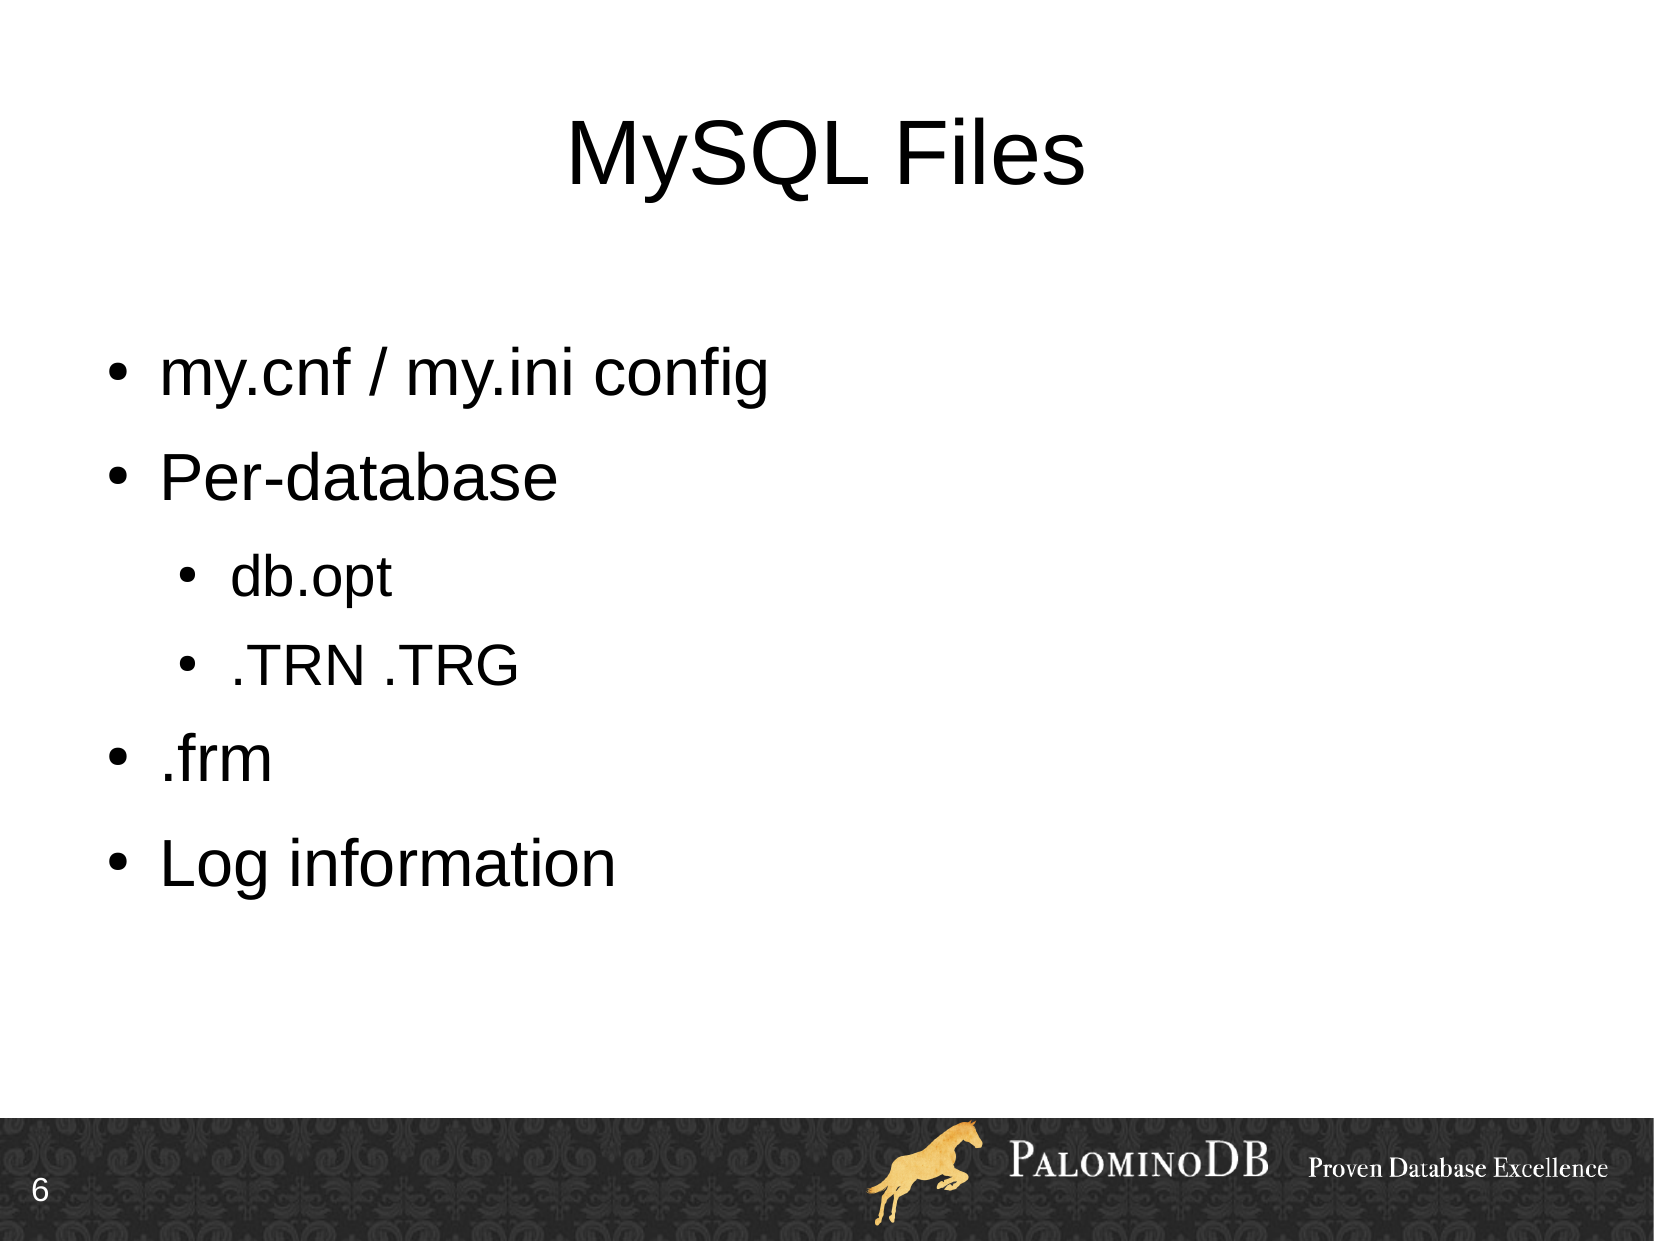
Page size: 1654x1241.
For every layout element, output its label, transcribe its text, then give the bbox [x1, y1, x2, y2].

list my.cnf / my.ini config Per-database db.opt .TRN .TRG .frm Log information [88, 231, 1577, 1050]
picture [0, 1109, 1654, 1241]
title MySQL Files [82, 49, 1571, 257]
